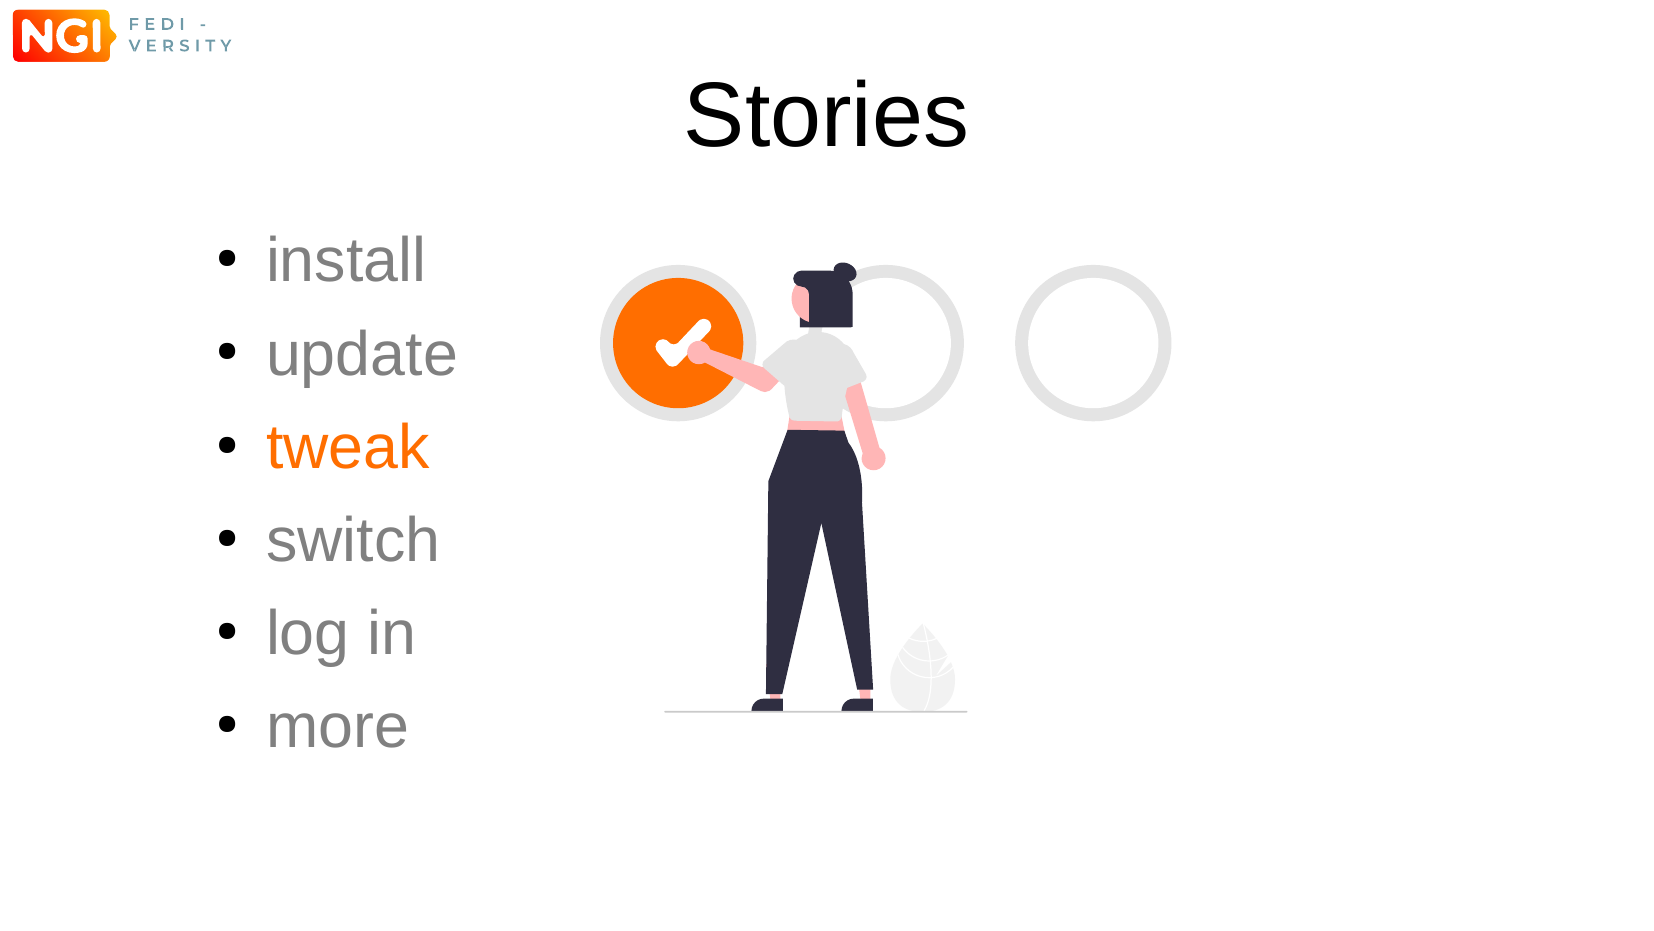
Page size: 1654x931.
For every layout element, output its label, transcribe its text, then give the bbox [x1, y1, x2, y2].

title Stories [82, 37, 1571, 193]
picture [600, 262, 1172, 713]
picture [12, 9, 232, 62]
list install update tweak switch log in more [199, 225, 488, 765]
